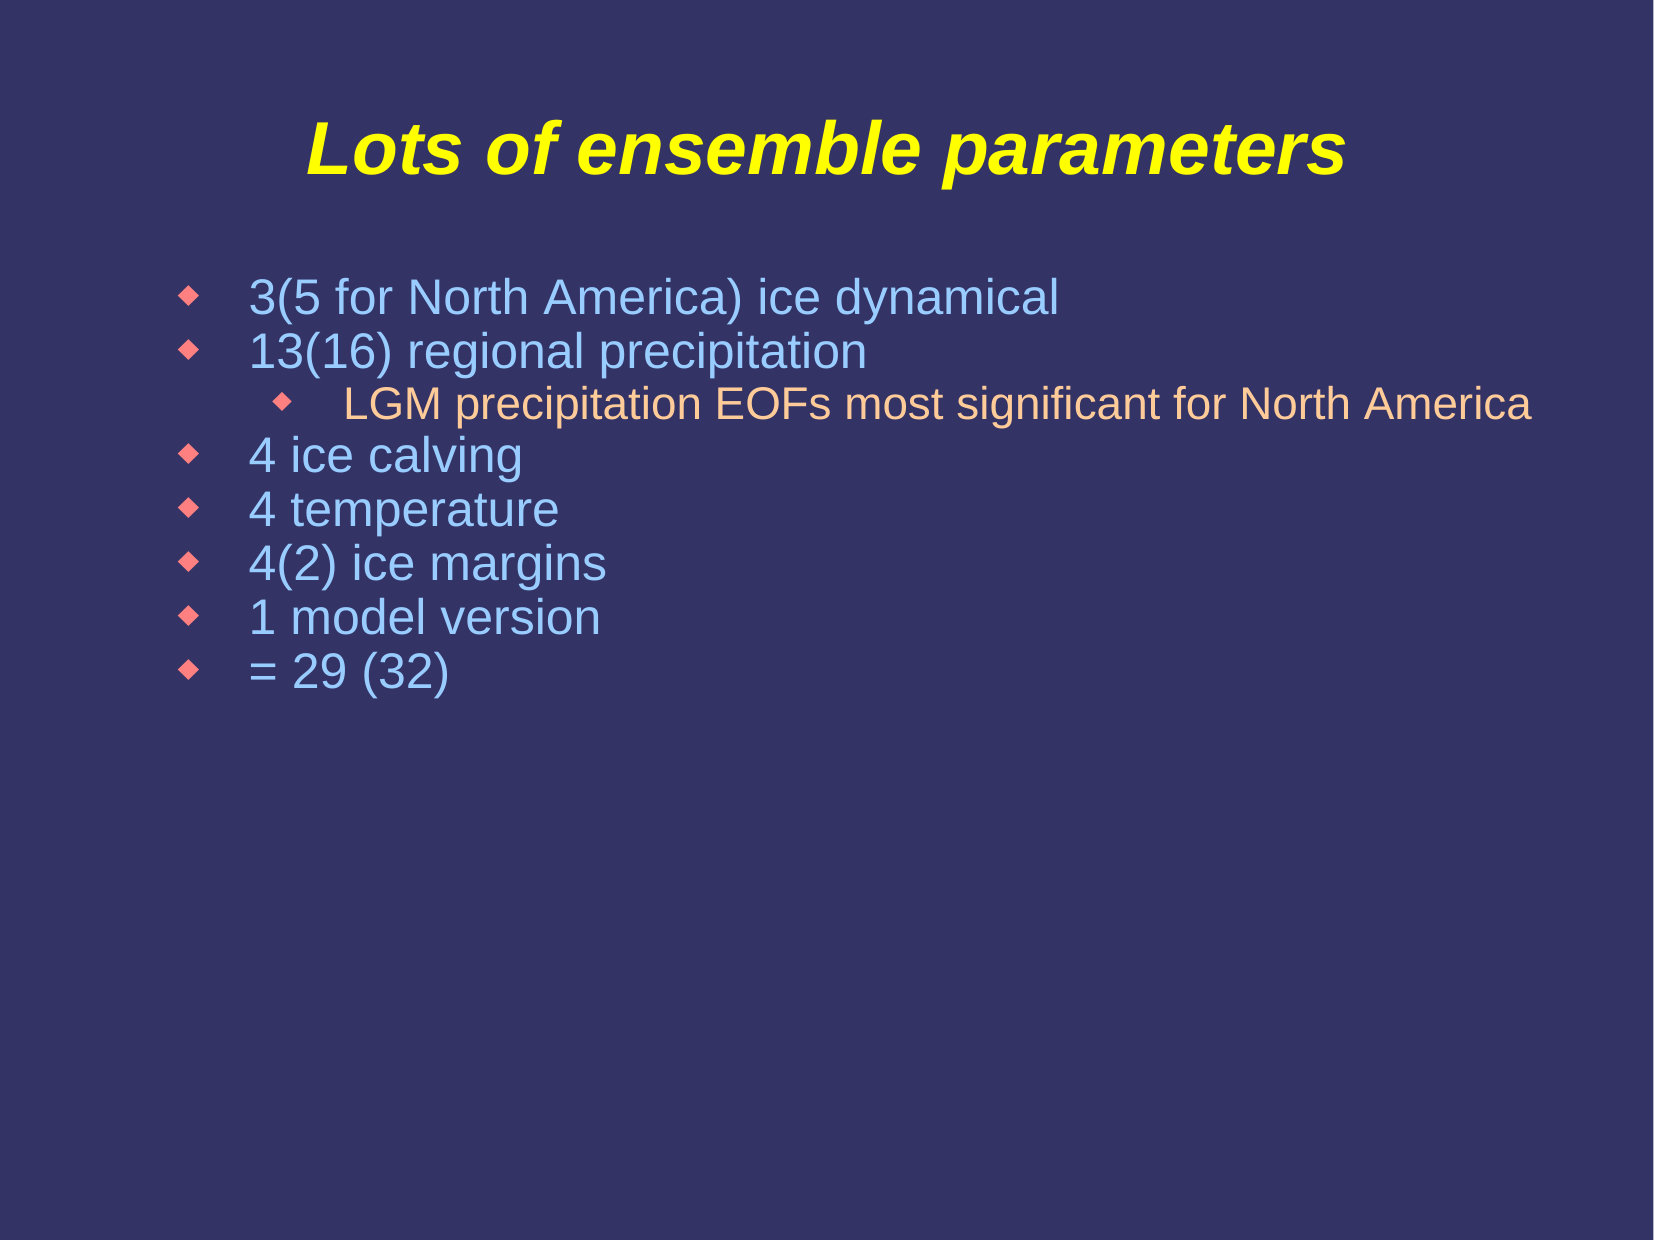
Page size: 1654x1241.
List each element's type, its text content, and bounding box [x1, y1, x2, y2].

list 3(5 for North America) ice dynamical 13(16) regional precipitation LGM precipitation EOFs most significant for North America 4 ice calving 4 temperature 4(2) ice margins 1 model version = 29 (32) [154, 271, 1536, 1159]
title Lots of ensemble parameters [121, 49, 1534, 250]
